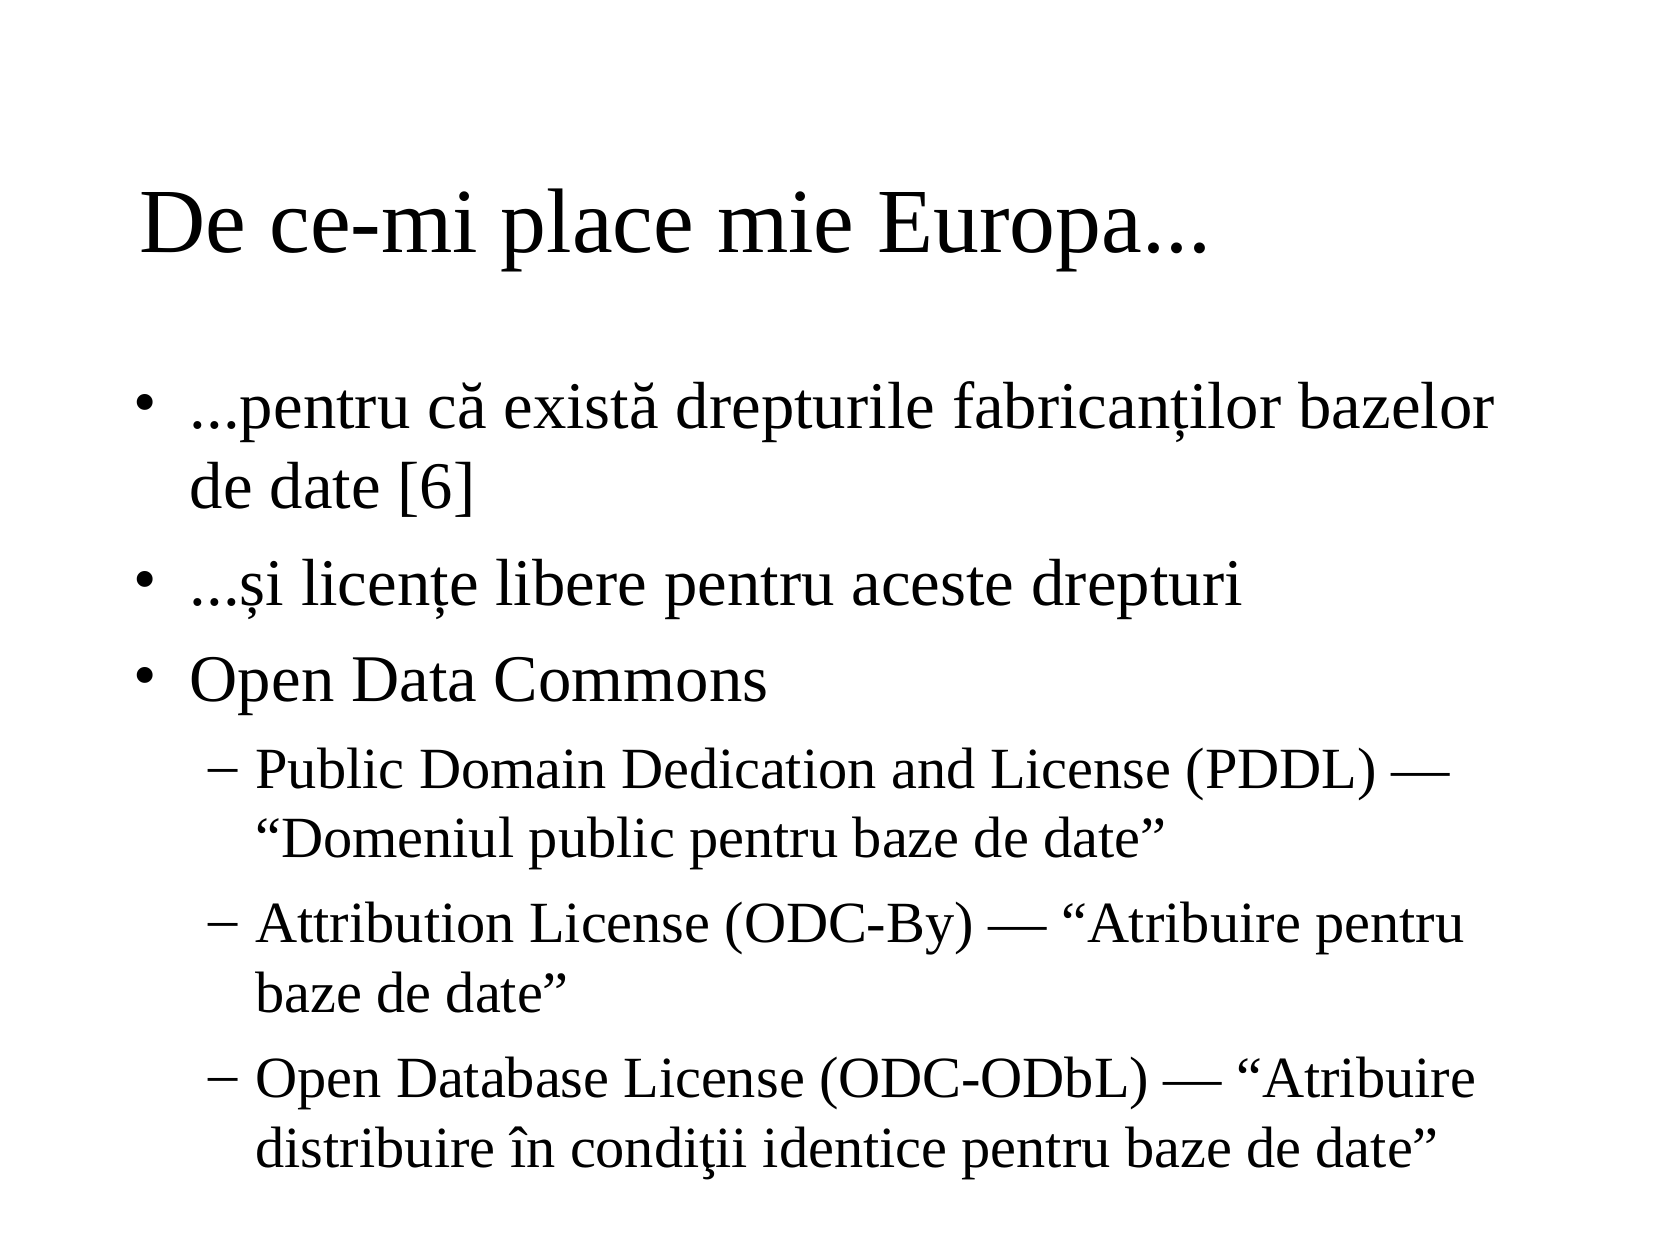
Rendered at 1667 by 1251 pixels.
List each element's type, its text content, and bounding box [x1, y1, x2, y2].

title De ce-mi place mie Europa... [124, 110, 1542, 320]
list ...pentru că există drepturile fabricanților bazelor de date [6] ...și licențe libere pentru aceste drepturi Open Data Commons Public Domain Dedication and License (PDDL) — “Domeniul public pentru baze de date” Attribution License (ODC-By) — “Atribuire pentru baze de date” Open Database License (ODC-ODbL) — “Atribuire distribuire în condiţii identice pentru baze de date” [118, 354, 1536, 1180]
